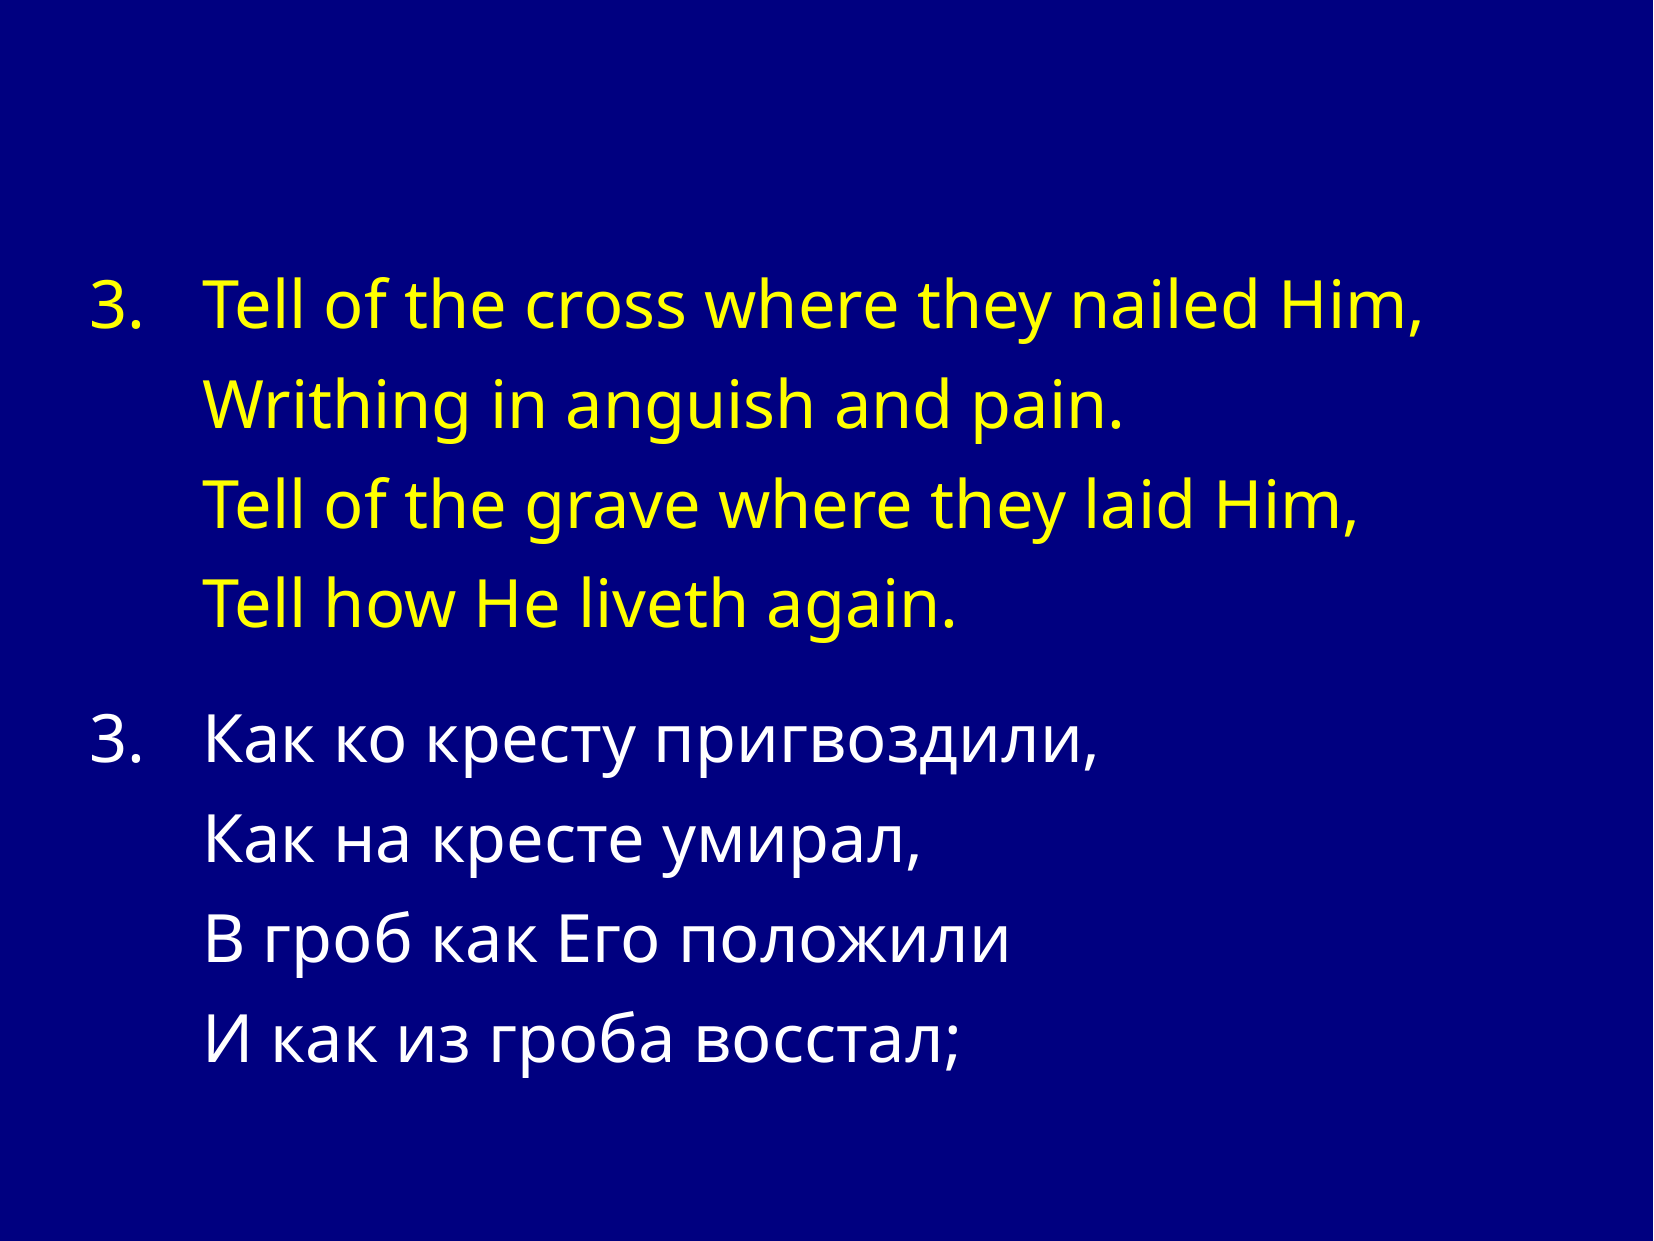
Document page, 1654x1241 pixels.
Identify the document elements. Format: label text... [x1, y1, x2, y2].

text_box 3. Как ко кресту пригвоздили, Как на кресте умирал, В гроб как Его положили И как из гроба восстал; [75, 675, 1576, 1163]
text_box 3. Tell of the cross where they nailed Him, Writhing in anguish and pain. Tell of the grave where they laid Him, Tell how He liveth again. [75, 150, 1576, 638]
